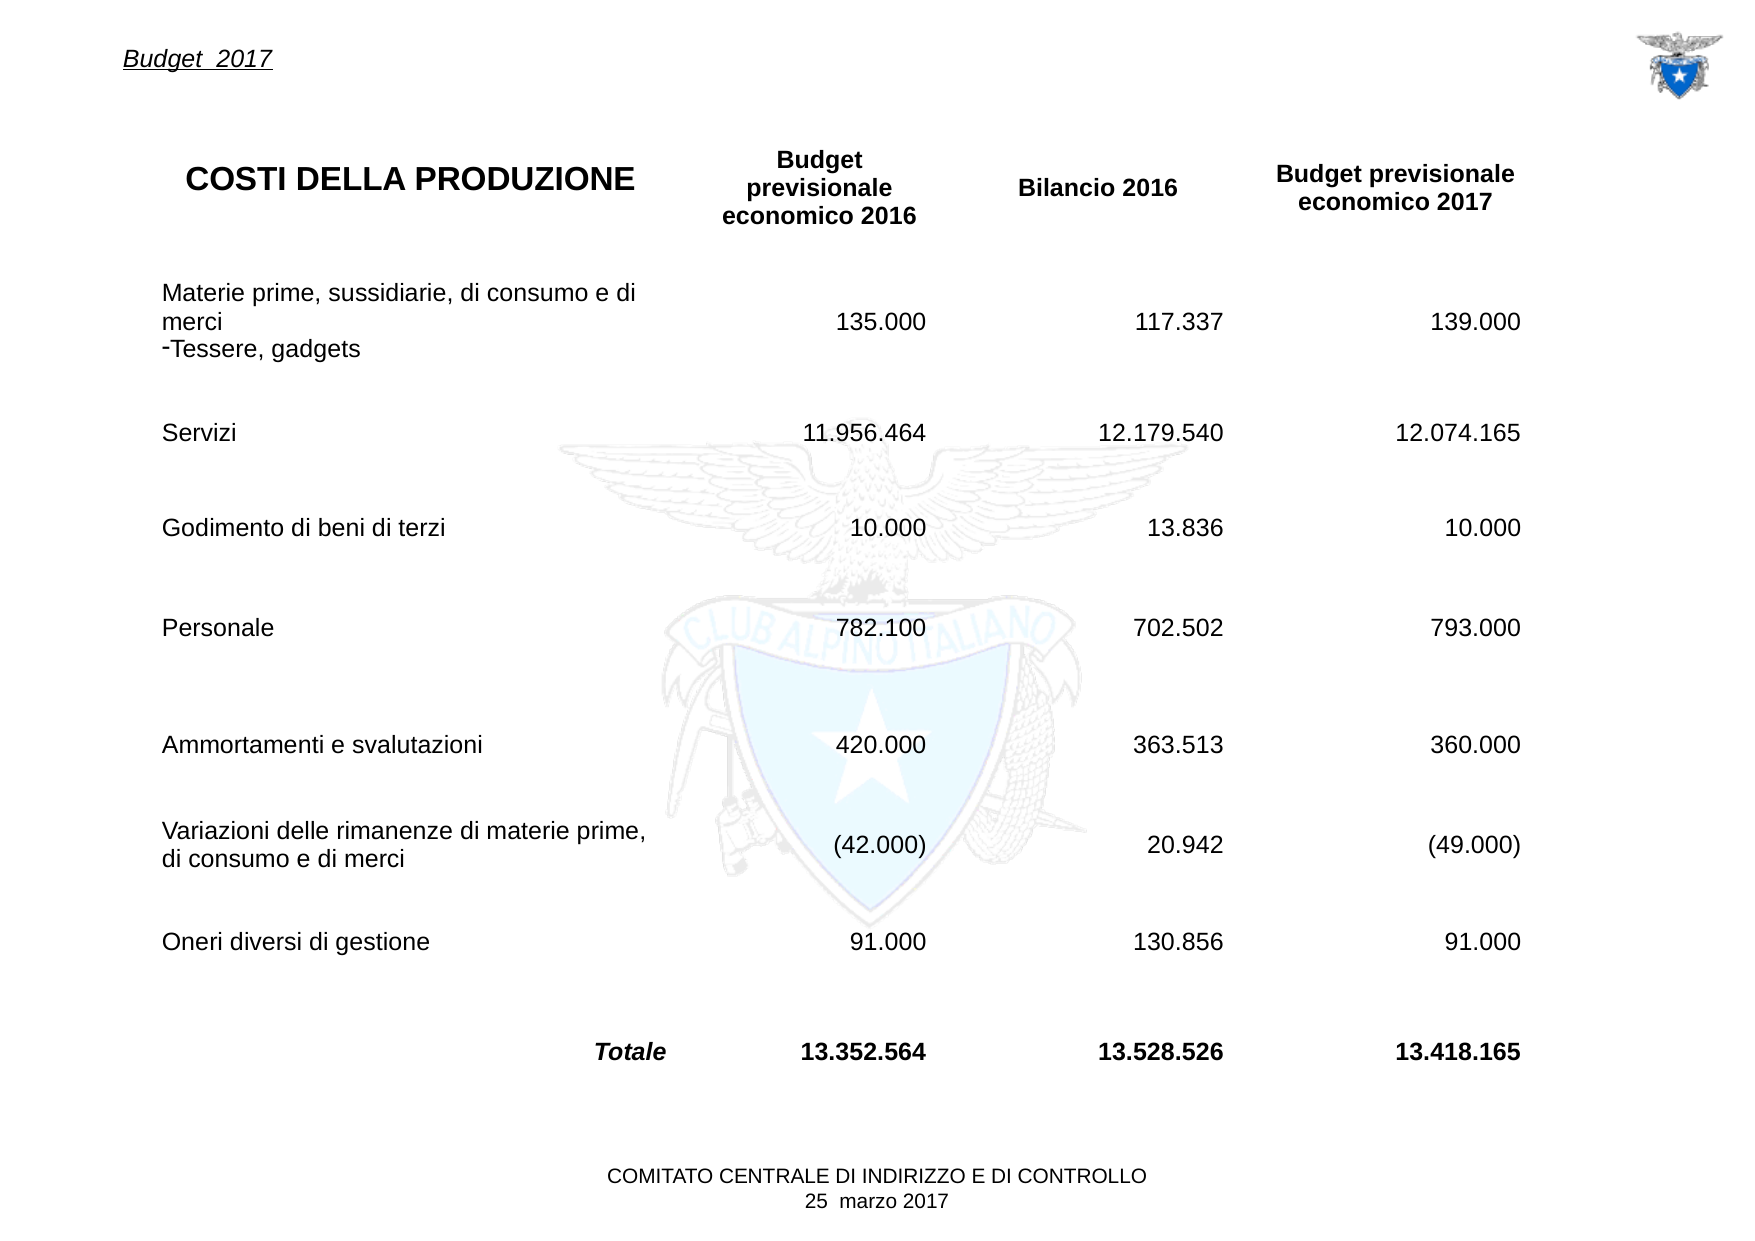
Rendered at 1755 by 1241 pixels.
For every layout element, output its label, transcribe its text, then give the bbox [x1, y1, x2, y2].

table_cell 420.000 [684, 689, 944, 801]
text_box COMITATO CENTRALE DI INDIRIZZO E DI CONTROLLO 25 marzo 2017 [392, 1154, 1362, 1221]
table_cell 793.000 [1241, 567, 1539, 689]
table_header Budget previsionale economico 2017 [1241, 109, 1539, 266]
table_cell 12.074.165 [1241, 377, 1539, 488]
table_cell 782.100 [684, 567, 944, 689]
text_box Budget 2017 [50, 35, 346, 81]
table_cell Servizi [145, 377, 684, 488]
table_cell 360.000 [1241, 689, 1539, 801]
picture [1633, 29, 1728, 108]
table_cell 13.528.526 [944, 996, 1241, 1108]
table_cell Personale [145, 567, 684, 689]
table_cell 10.000 [1241, 488, 1539, 567]
table_header [145, 109, 684, 266]
table_cell Godimento di beni di terzi [145, 488, 684, 567]
table_cell 91.000 [1241, 888, 1539, 996]
table_cell 363.513 [944, 689, 1241, 801]
table_cell (49.000) [1241, 801, 1539, 888]
table_cell 10.000 [684, 488, 944, 567]
table_cell 13.836 [944, 488, 1241, 567]
table_cell 91.000 [684, 888, 944, 996]
table_cell Variazioni delle rimanenze di materie prime, di consumo e di merci [145, 801, 684, 888]
table_header Budget previsionale economico 2016 [684, 109, 944, 266]
table_cell Materie prime, sussidiarie, di consumo e di merci Tessere, gadgets [145, 266, 684, 377]
table_cell Totale [145, 996, 684, 1108]
table_cell 13.352.564 [684, 996, 944, 1108]
table_cell 135.000 [684, 266, 944, 377]
table_cell 139.000 [1241, 266, 1539, 377]
table_header Bilancio 2016 [944, 109, 1241, 266]
table_cell 13.418.165 [1241, 996, 1539, 1108]
table_cell 117.337 [944, 266, 1241, 377]
table_cell 12.179.540 [944, 377, 1241, 488]
table_cell 11.956.464 [684, 377, 944, 488]
table_cell Ammortamenti e svalutazioni [145, 689, 684, 801]
table_cell 702.502 [944, 567, 1241, 689]
table_cell 20.942 [944, 801, 1241, 888]
table_cell (42.000) [684, 801, 944, 888]
table_cell Oneri diversi di gestione [145, 888, 684, 996]
table_cell 130.856 [944, 888, 1241, 996]
